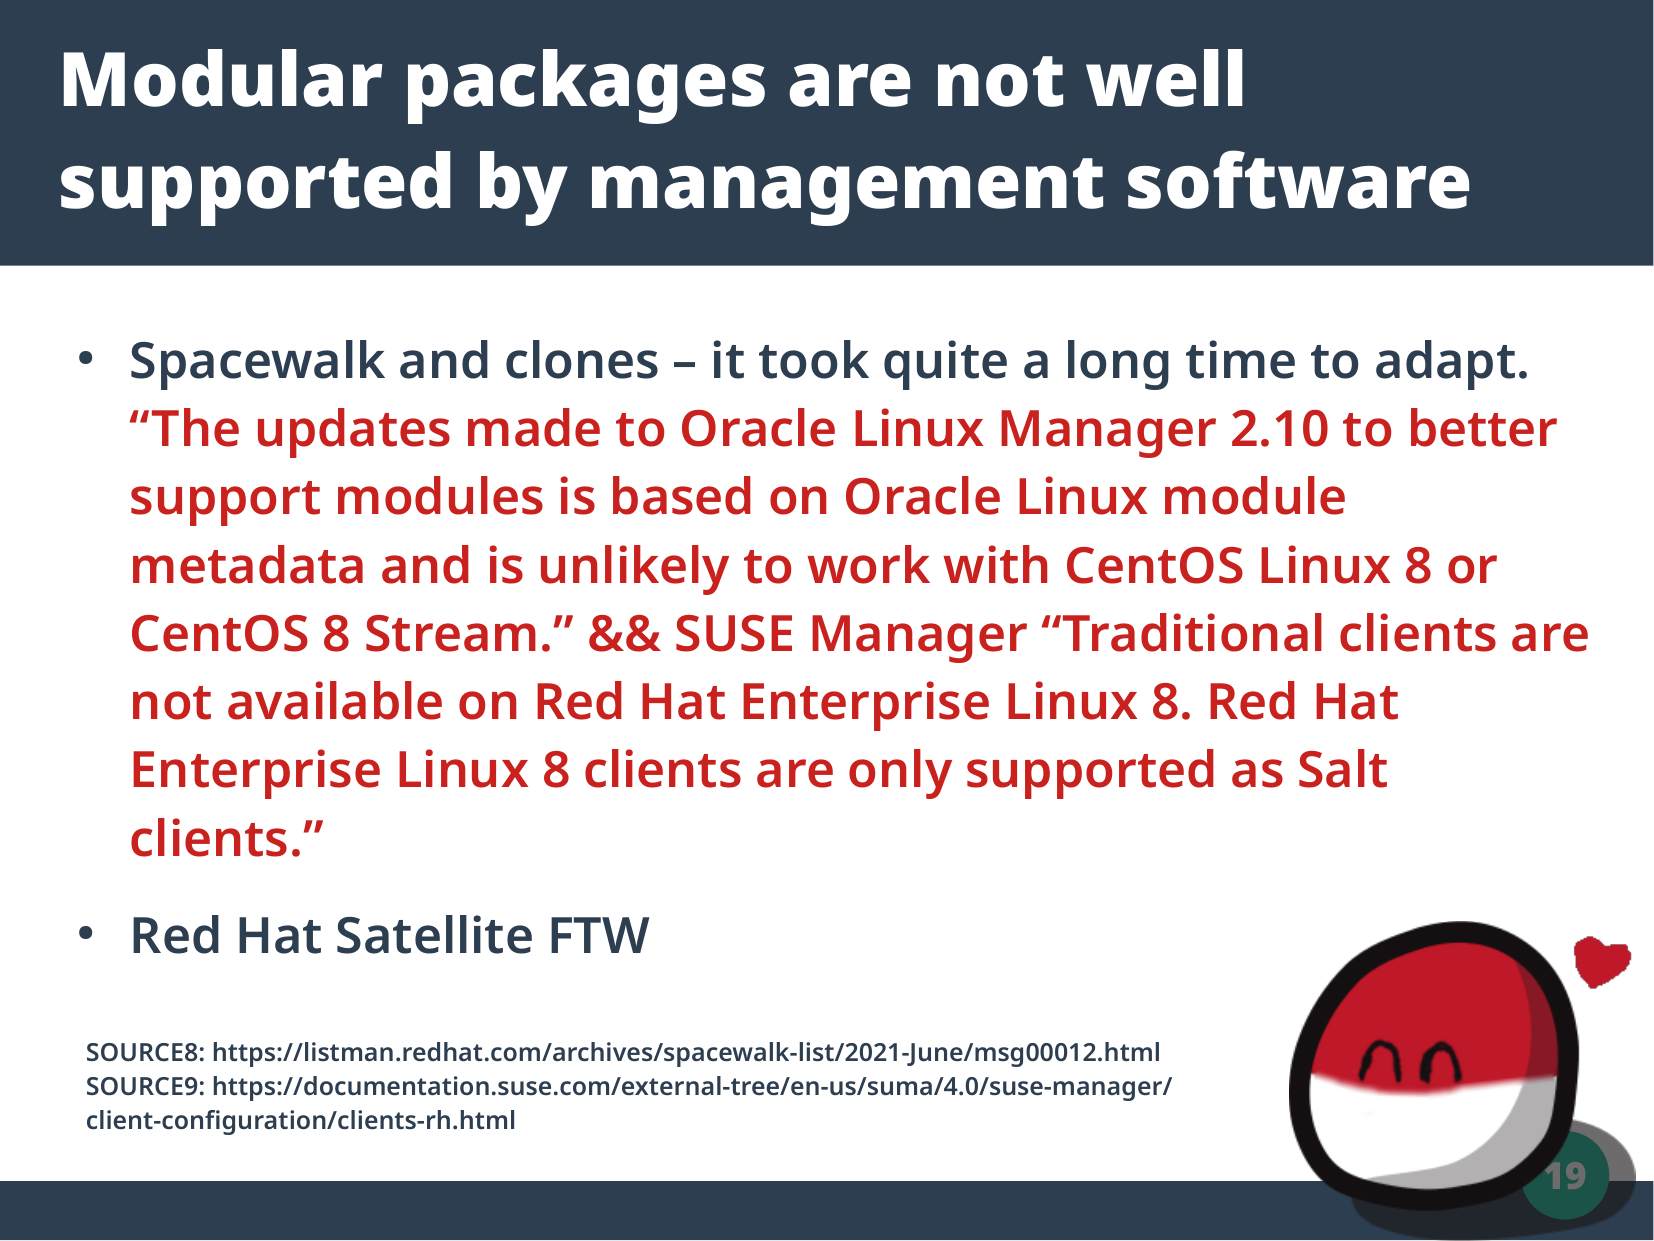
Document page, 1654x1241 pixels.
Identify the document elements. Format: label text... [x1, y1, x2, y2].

list SOURCE8: https://listman.redhat.com/archives/spacewalk-list/2021-June/msg00012.html SOURCE9: https://documentation.suse.com/external-tree/en-us/suma/4.0/suse-manager/client-configuration/clients-rh.html [15, 1035, 1246, 1219]
picture [1289, 921, 1636, 1241]
title Modular packages are not well supported by management software [59, 49, 1595, 207]
list Spacewalk and clones – it took quite a long time to adapt. “The updates made to Oracle Linux Manager 2.10 to better support modules is based on Oracle Linux module metadata and is unlikely to work with CentOS Linux 8 or CentOS 8 Stream.” && SUSE Manager “Traditional clients are not available on Red Hat Enterprise Linux 8. Red Hat Enterprise Linux 8 clients are only supported as Salt clients.” Red Hat Satellite FTW [59, 324, 1595, 1152]
